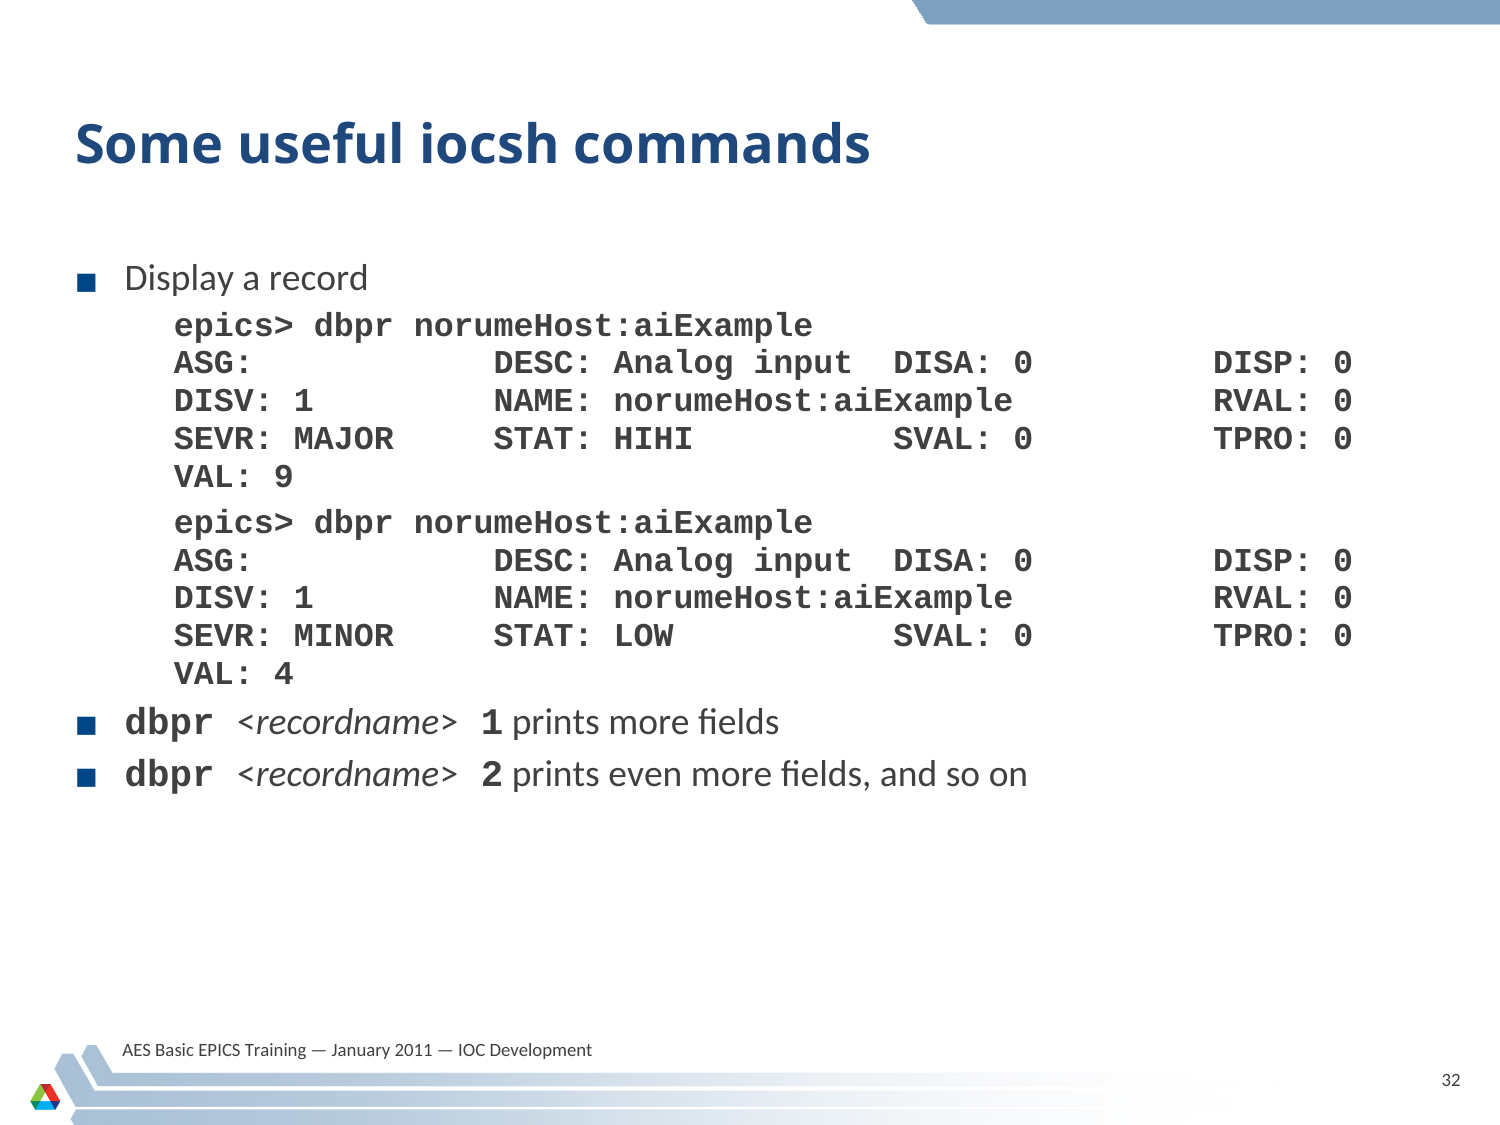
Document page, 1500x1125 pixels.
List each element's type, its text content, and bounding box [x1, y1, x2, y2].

title Some useful iocsh commands [75, 111, 1426, 175]
list Display a record epics> dbpr norumeHost:aiExample ASG: DESC: Analog input DISA: 0 DISP: 0 DISV: 1 NAME: norumeHost:aiExample RVAL: 0 SEVR: MAJOR STAT: HIHI SVAL: 0 TPRO: 0 VAL: 9 epics> dbpr norumeHost:aiExample ASG: DESC: Analog input DISA: 0 DISP: 0 DISV: 1 NAME: norumeHost:aiExample RVAL: 0 SEVR: MINOR STAT: LOW SVAL: 0 TPRO: 0 VAL: 4 dbpr <recordname> 1 prints more fields dbpr <recordname> 2 prints even more fields, and so on [75, 262, 1426, 811]
picture [0, 1037, 1500, 1125]
picture [0, 0, 1500, 26]
